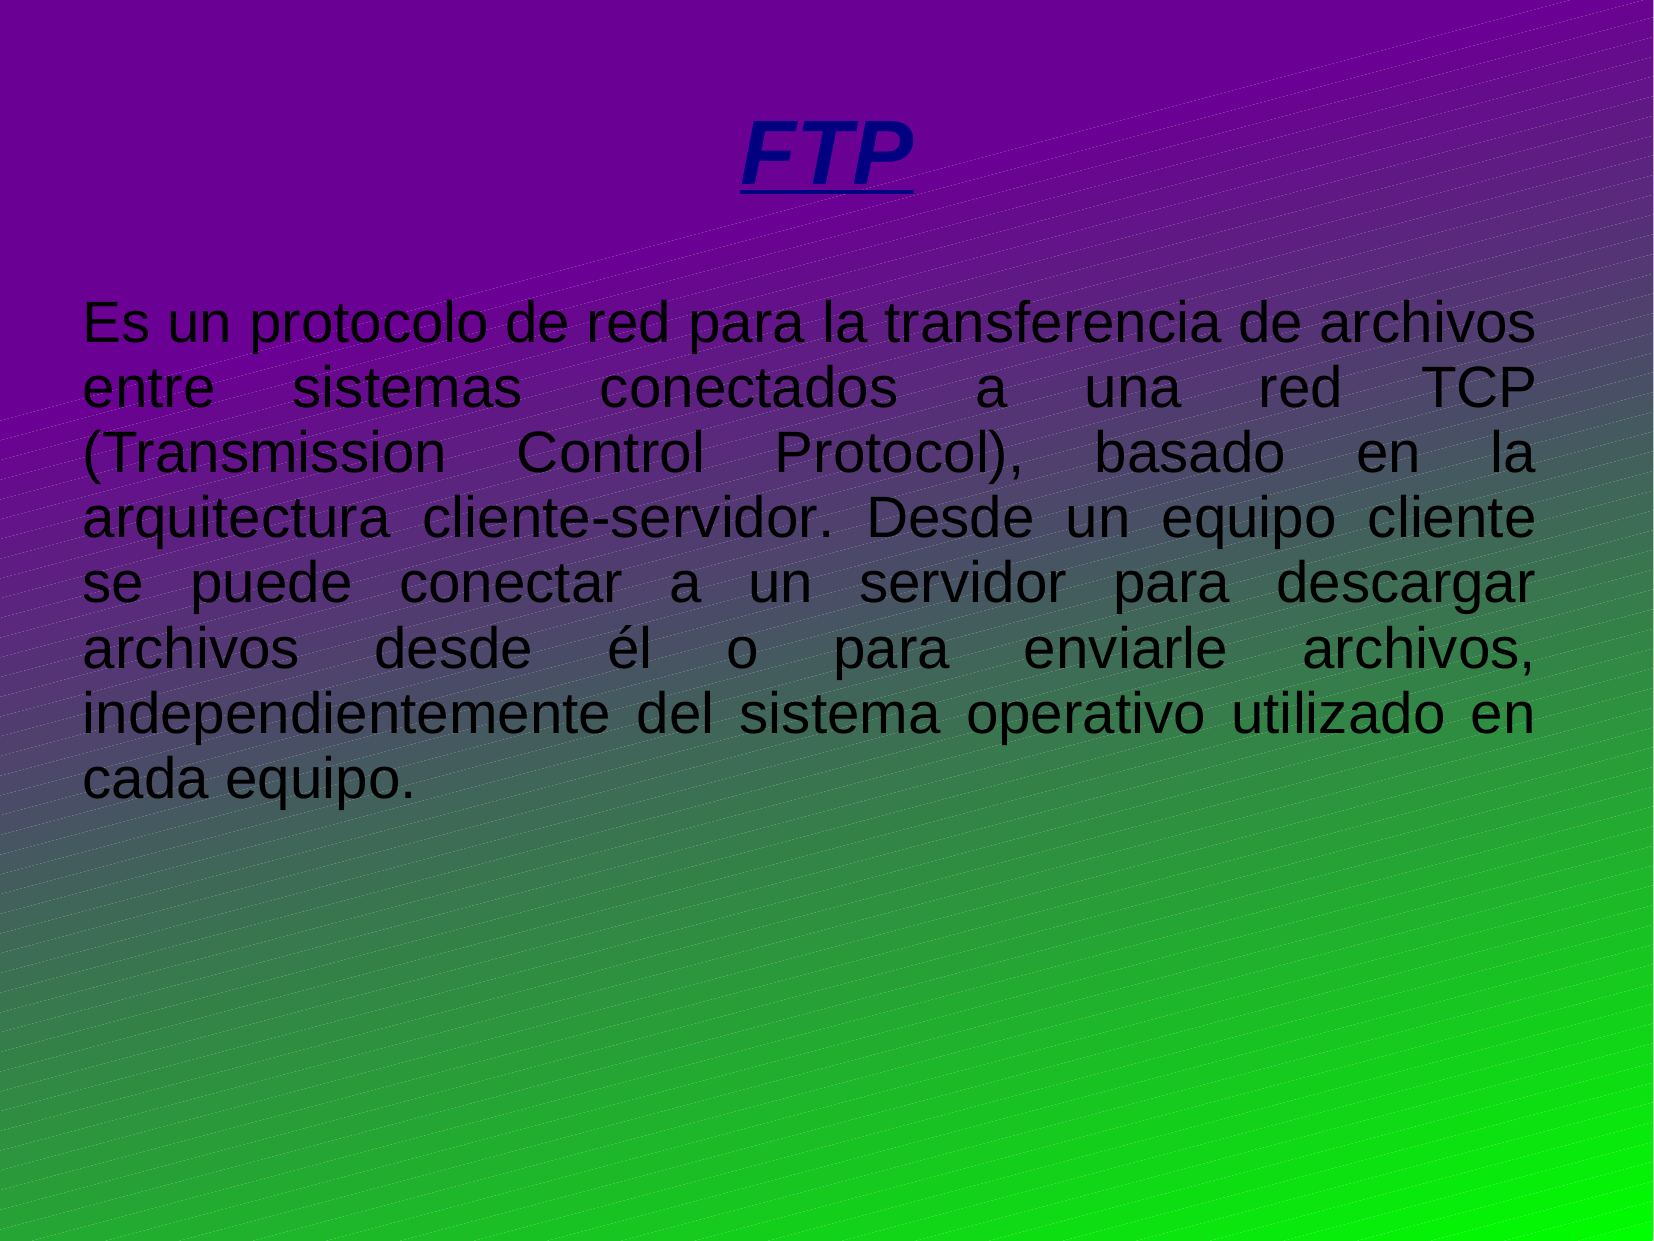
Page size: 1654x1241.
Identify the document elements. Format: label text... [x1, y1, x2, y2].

list Es un protocolo de red para la transferencia de archivos entre sistemas conectados a una red TCP (Transmission Control Protocol), basado en la arquitectura cliente-servidor. Desde un equipo cliente se puede conectar a un servidor para descargar archivos desde él o para enviarle archivos, independientemente del sistema operativo utilizado en cada equipo. [82, 290, 1538, 1010]
title FTP [82, 49, 1571, 257]
